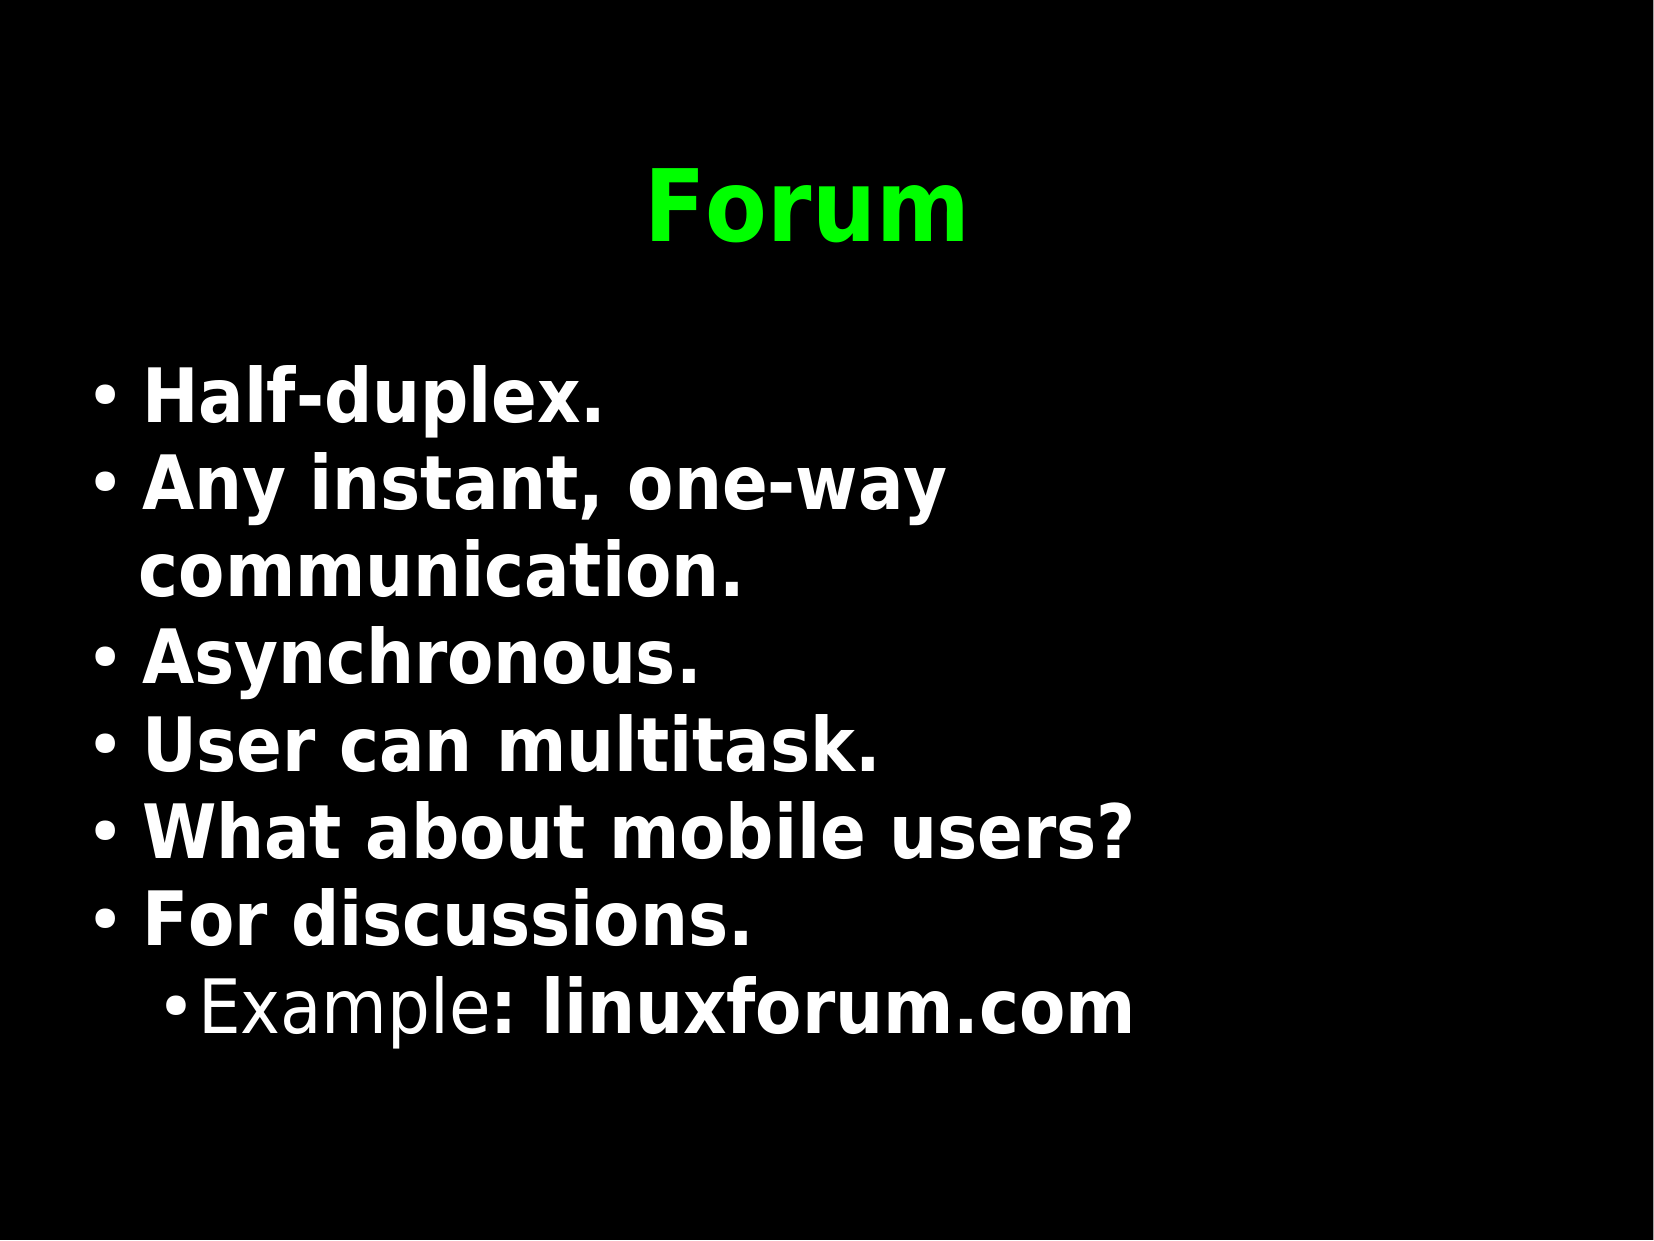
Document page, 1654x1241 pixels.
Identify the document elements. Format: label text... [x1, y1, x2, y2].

text_box Forum Half-duplex. Any instant, one-way communication. Asynchronous. User can multitask. What about mobile users? For discussions. Example: linuxforum.com [77, 141, 1538, 1061]
